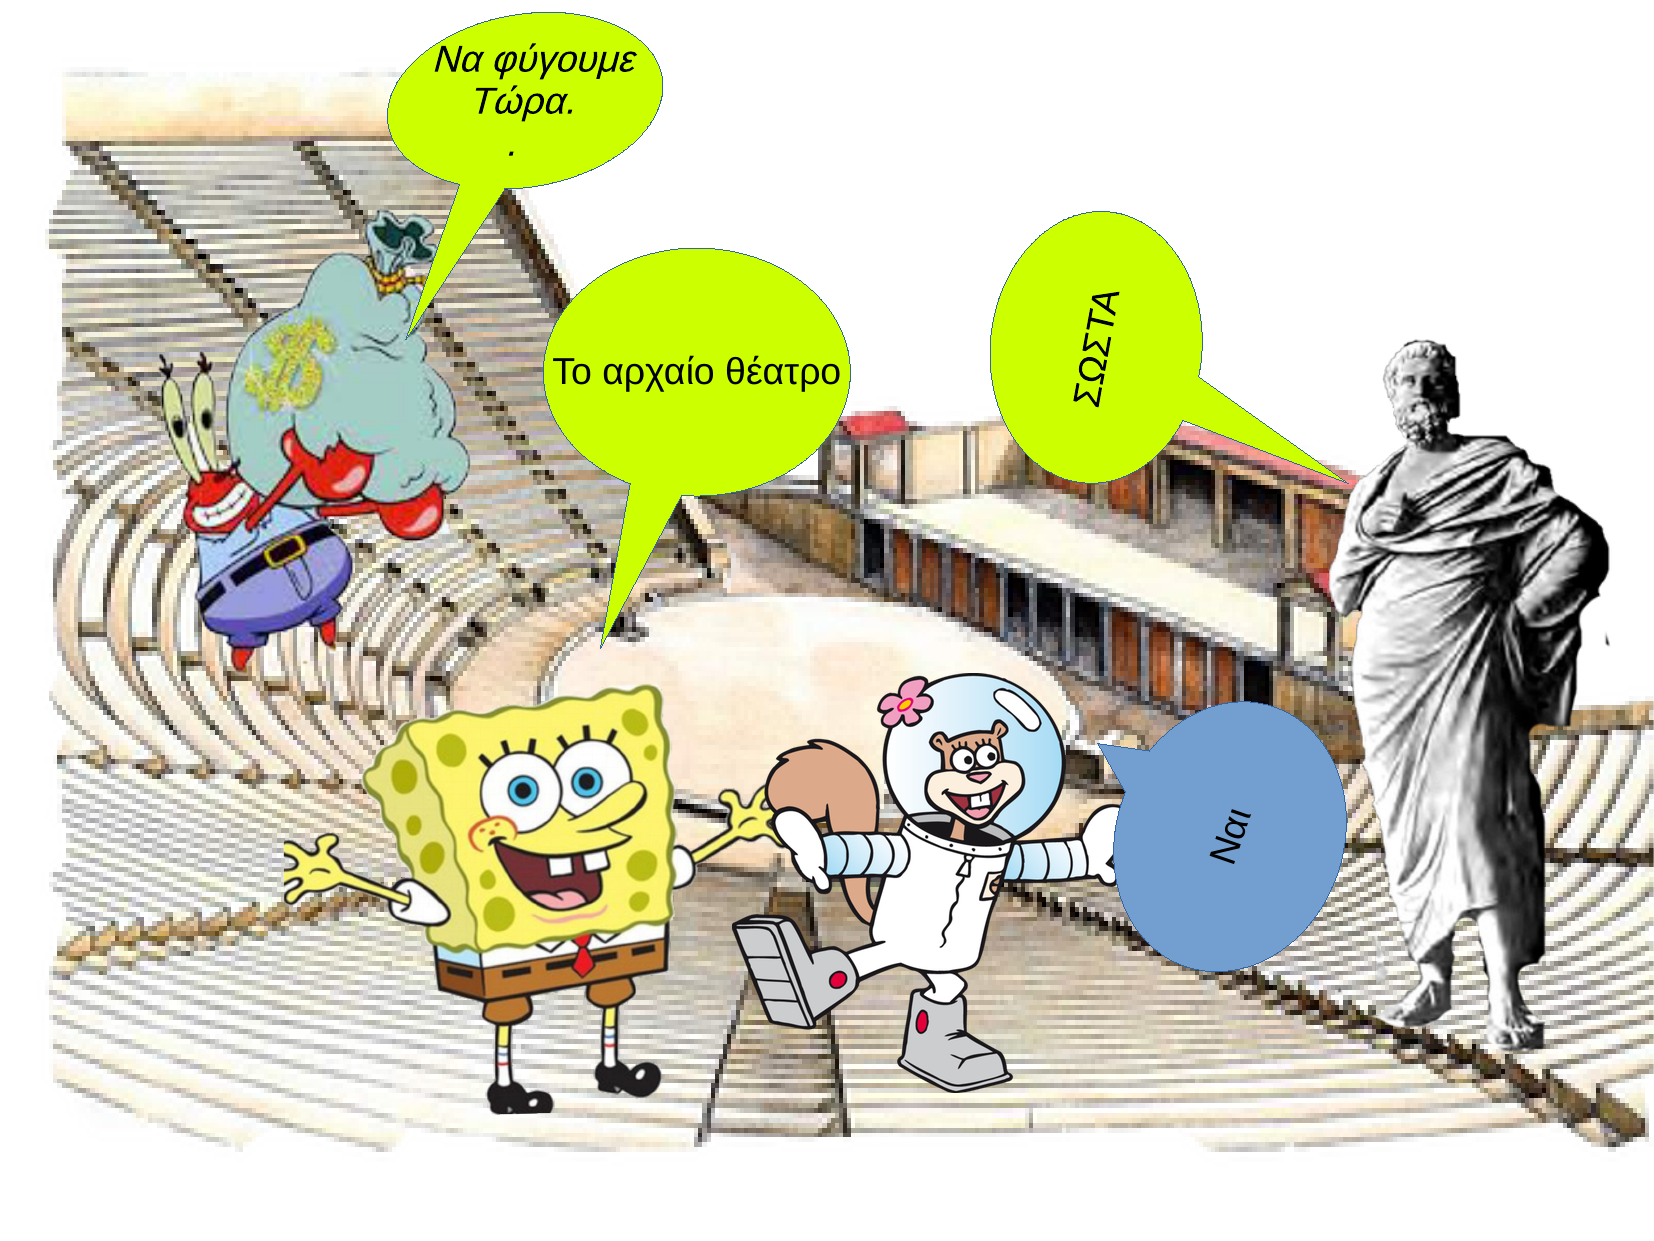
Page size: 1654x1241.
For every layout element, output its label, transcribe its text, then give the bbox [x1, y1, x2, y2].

text_box Το αρχαίο θέατρο [543, 248, 851, 649]
text_box ΣΩΣΤΑ [990, 211, 1349, 484]
picture [0, 0, 1654, 1241]
text_box Ναι [1097, 701, 1347, 972]
text_box Να φύγουμε Τώρα. . [387, 12, 663, 340]
